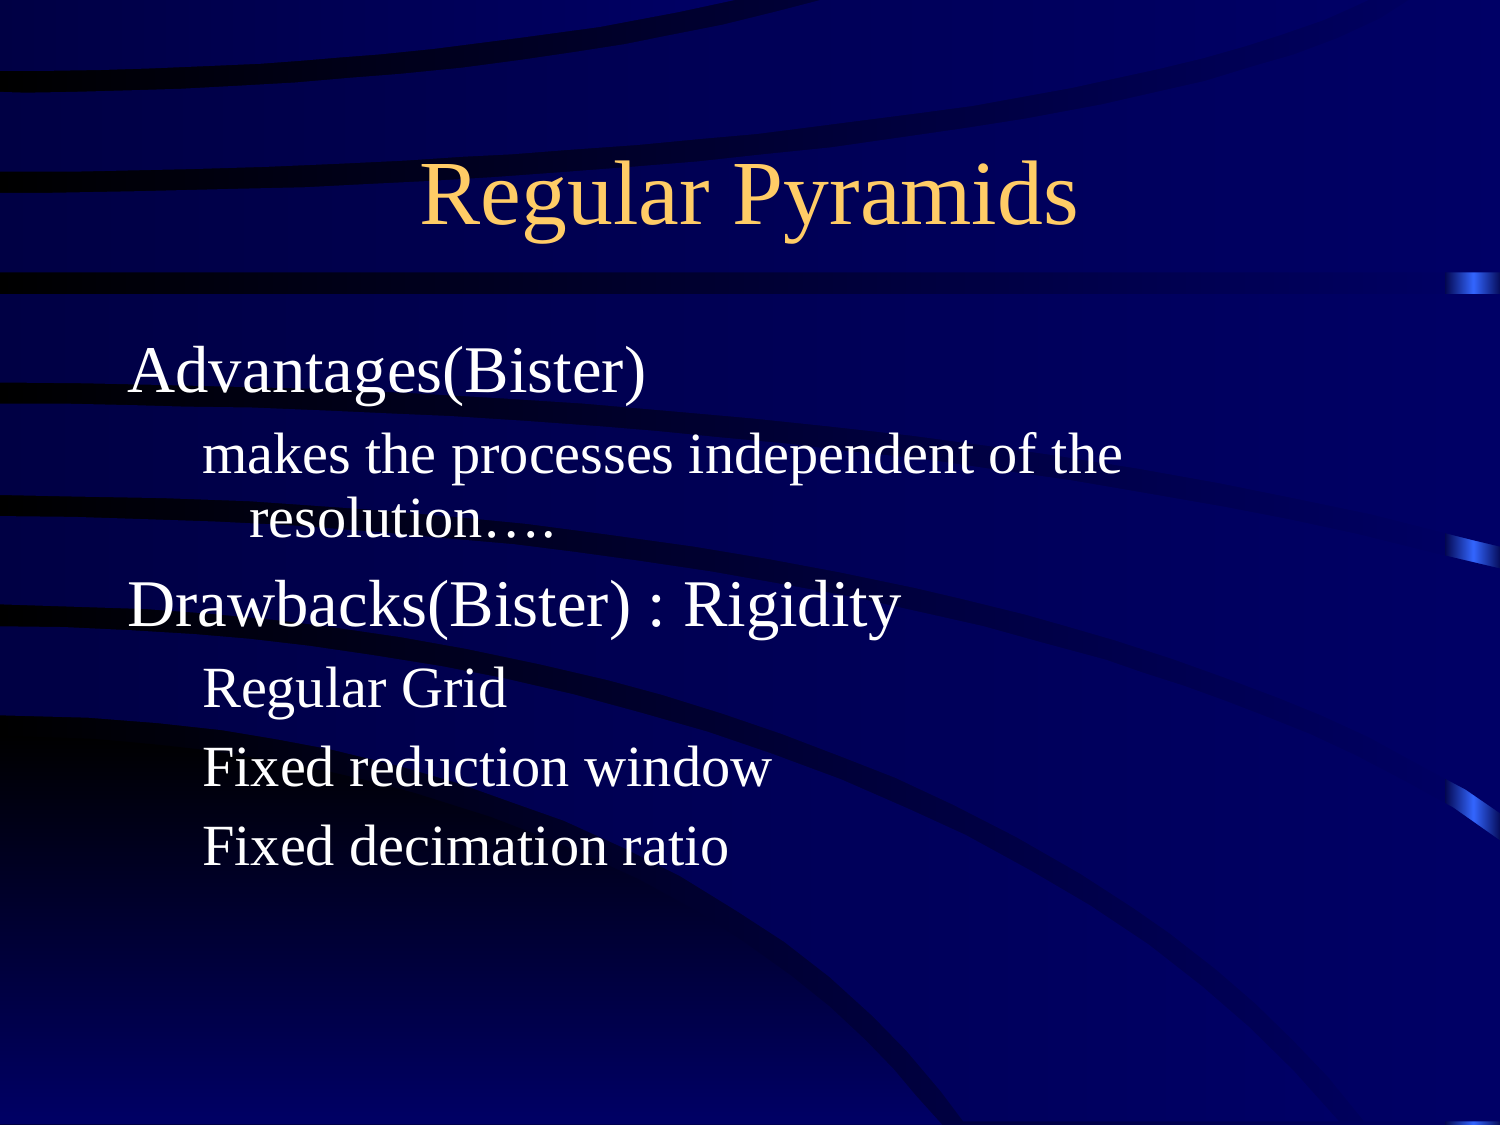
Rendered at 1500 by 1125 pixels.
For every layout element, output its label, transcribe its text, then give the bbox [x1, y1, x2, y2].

list Advantages(Bister) makes the processes independent of the resolution…. Drawbacks(Bister) : Rigidity Regular Grid Fixed reduction window Fixed decimation ratio [112, 324, 1388, 1001]
title Regular Pyramids [112, 99, 1388, 288]
